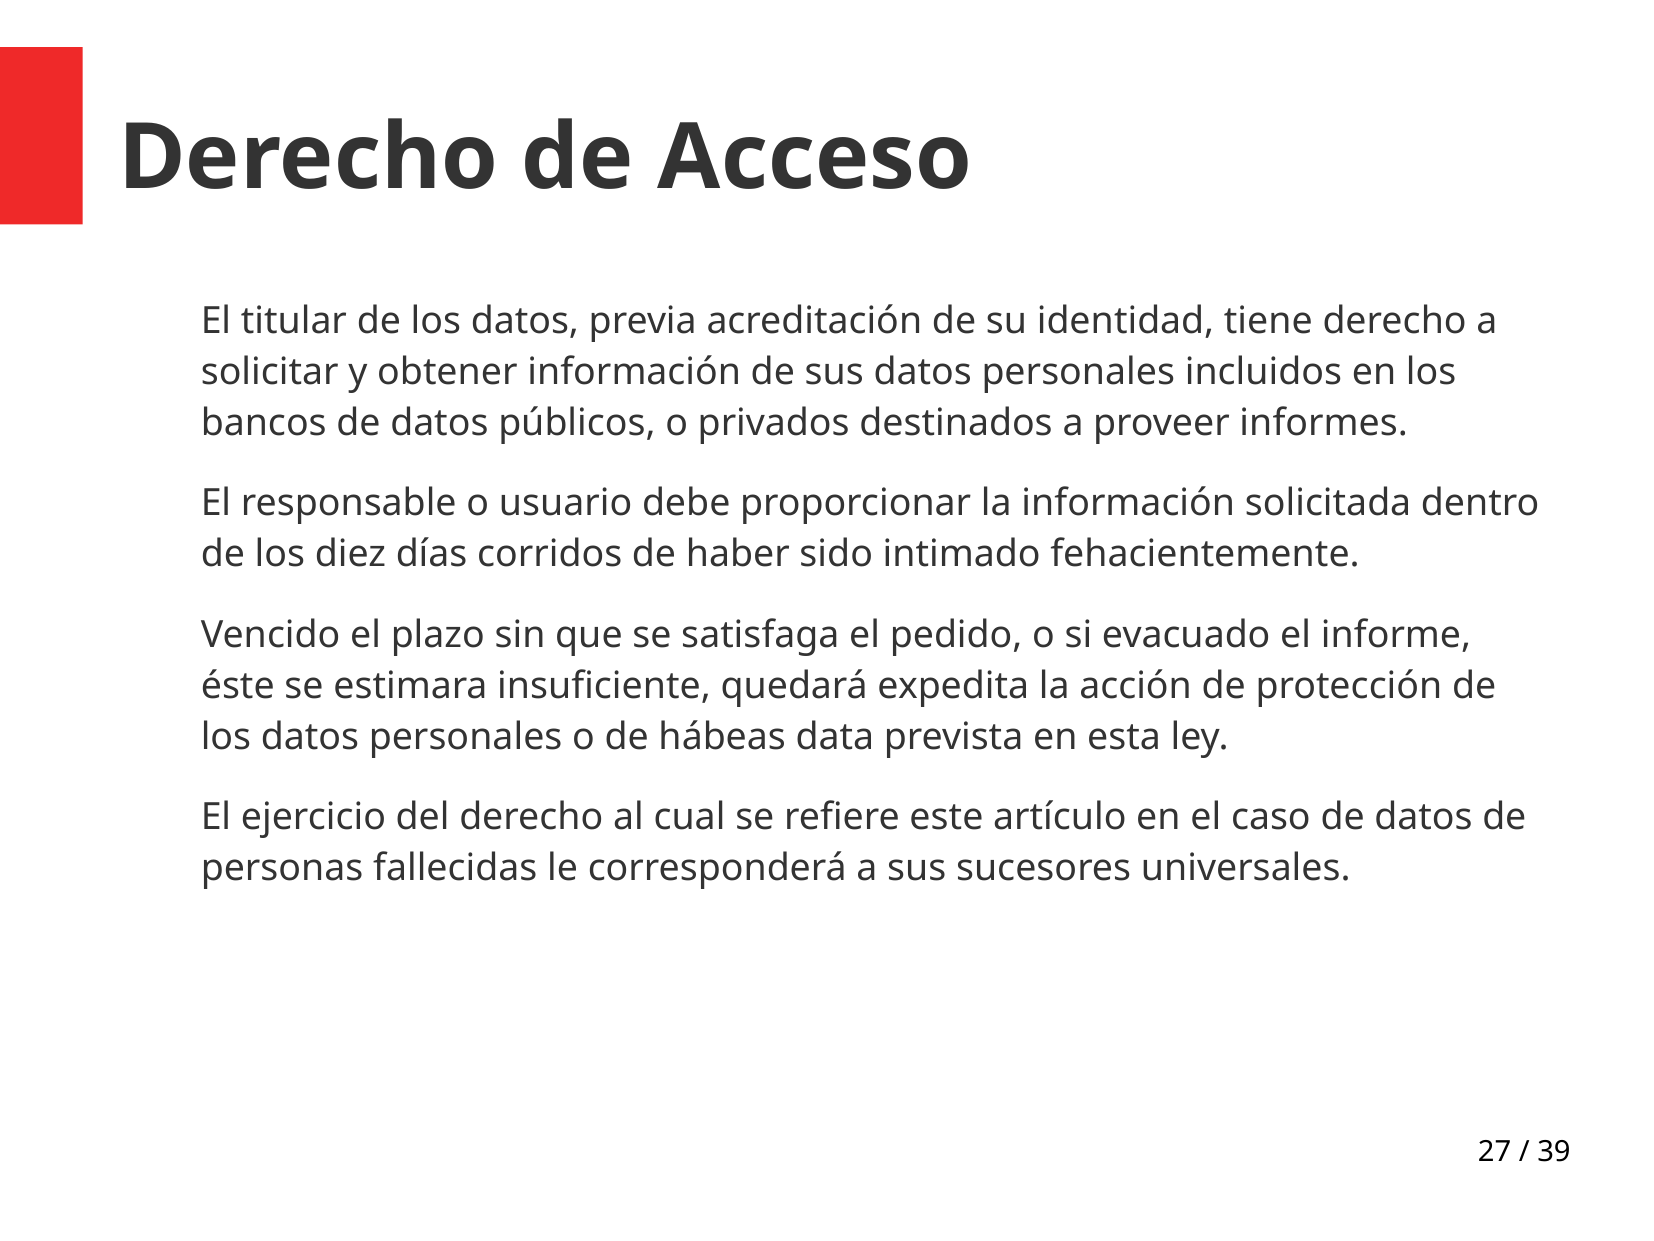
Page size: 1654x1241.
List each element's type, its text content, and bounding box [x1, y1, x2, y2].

list El titular de los datos, previa acreditación de su identidad, tiene derecho a solicitar y obtener información de sus datos personales incluidos en los bancos de datos públicos, o privados destinados a proveer informes. El responsable o usuario debe proporcionar la información solicitada dentro de los diez días corridos de haber sido intimado fehacientemente. Vencido el plazo sin que se satisfaga el pedido, o si evacuado el informe, éste se estimara insuficiente, quedará expedita la acción de protección de los datos personales o de hábeas data prevista en esta ley. El ejercicio del derecho al cual se refiere este artículo en el caso de datos de personas fallecidas le corresponderá a sus sucesores universales. [129, 293, 1548, 1111]
title Derecho de Acceso [118, 49, 1571, 257]
